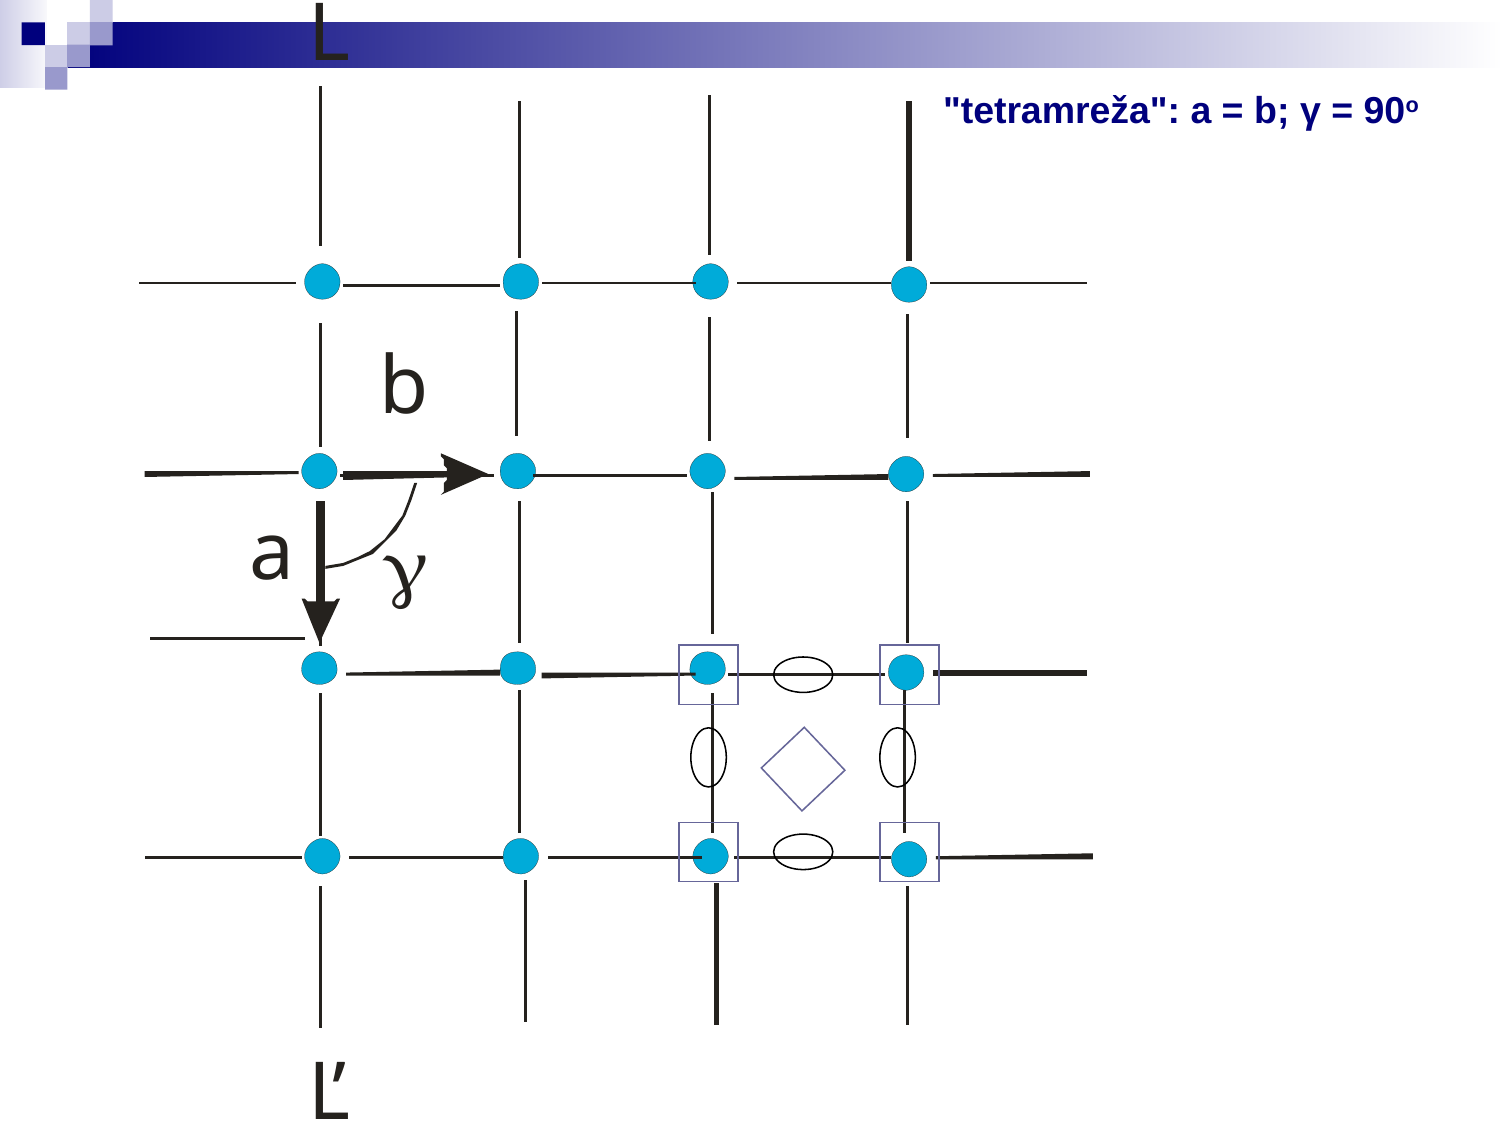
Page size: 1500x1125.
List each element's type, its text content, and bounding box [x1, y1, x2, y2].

chart [135, 0, 1099, 1125]
text_box "tetramreža": a = b; γ = 90o [928, 78, 1434, 184]
